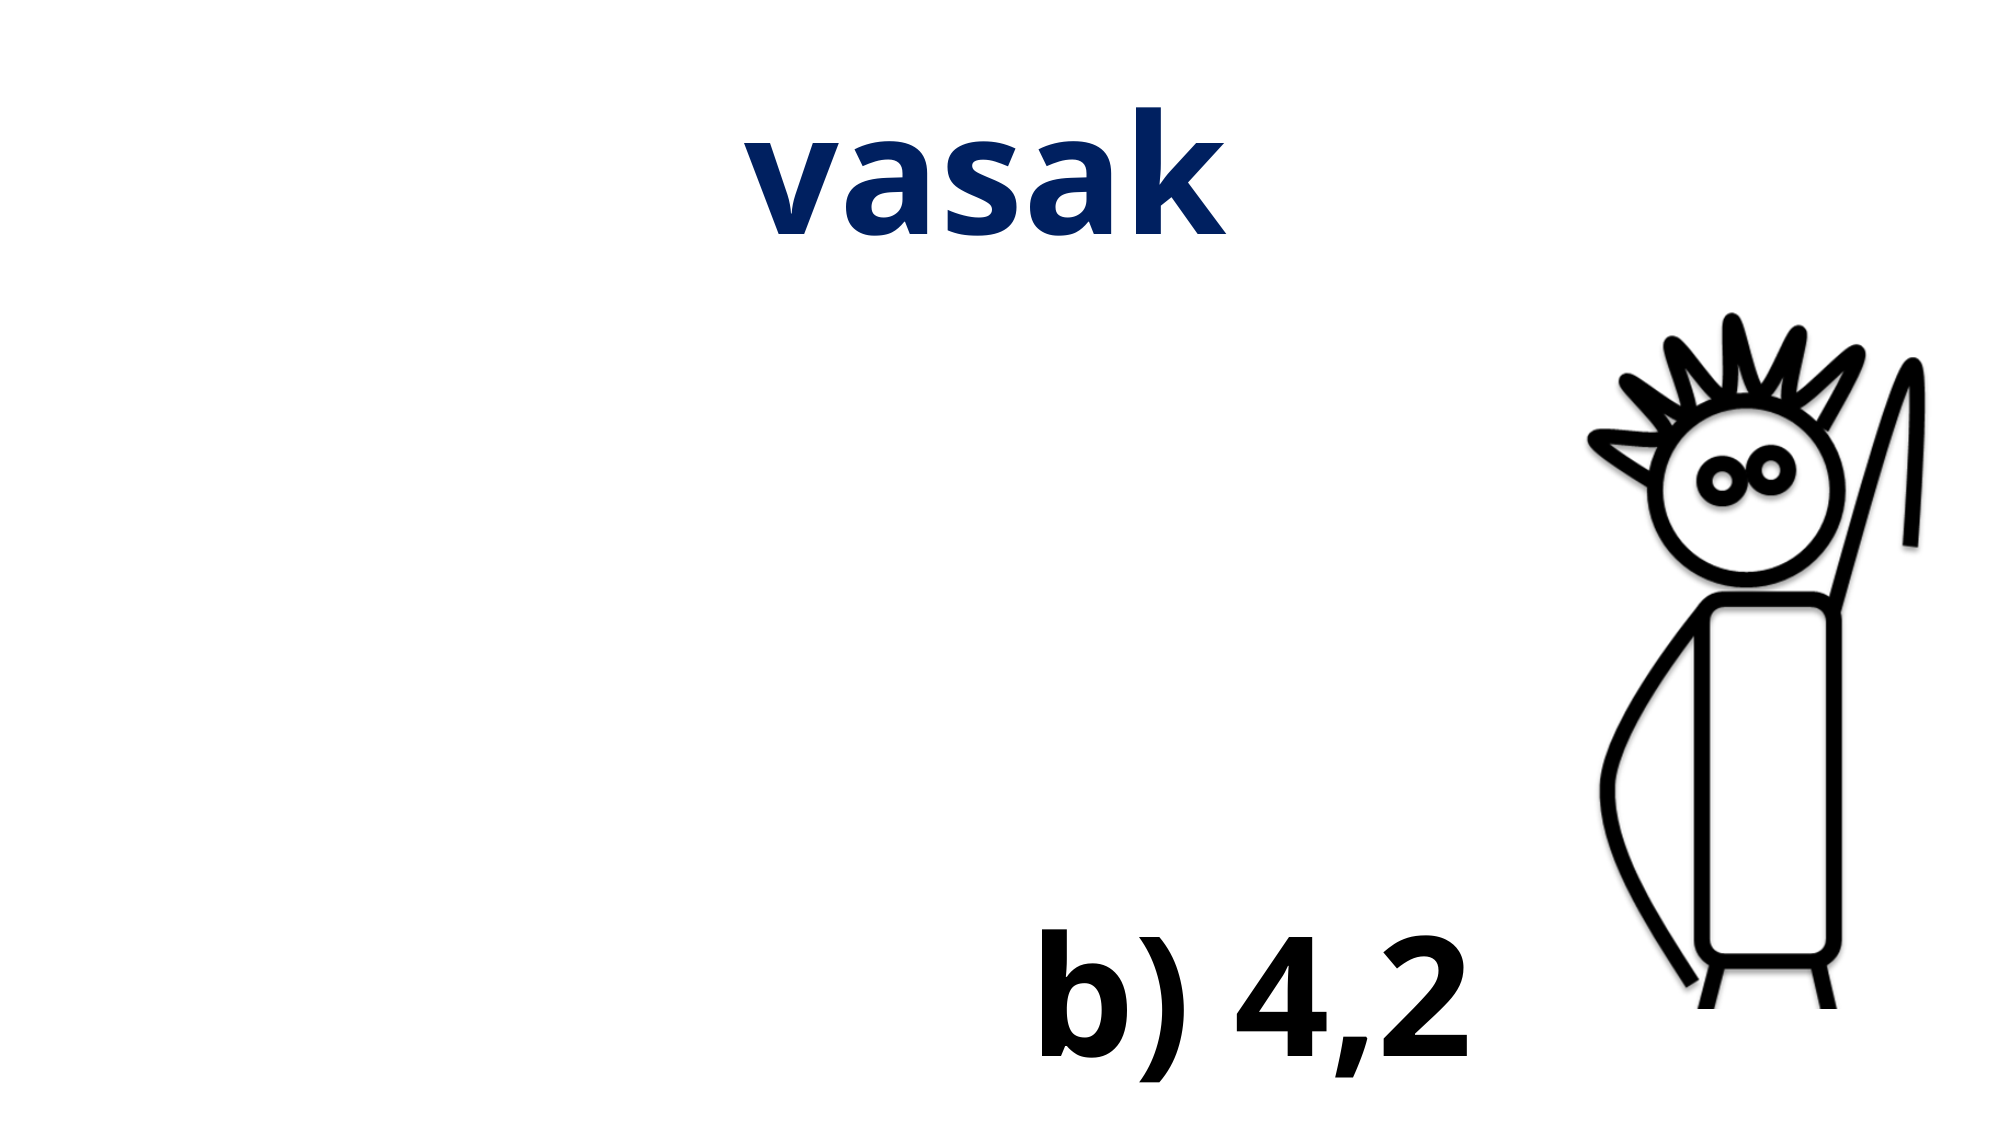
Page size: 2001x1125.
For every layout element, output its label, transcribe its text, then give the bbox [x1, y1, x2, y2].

picture [1577, 309, 1952, 1009]
text_box b) 4,2 [1009, 813, 1798, 1125]
text_box vasak [650, 61, 1438, 282]
